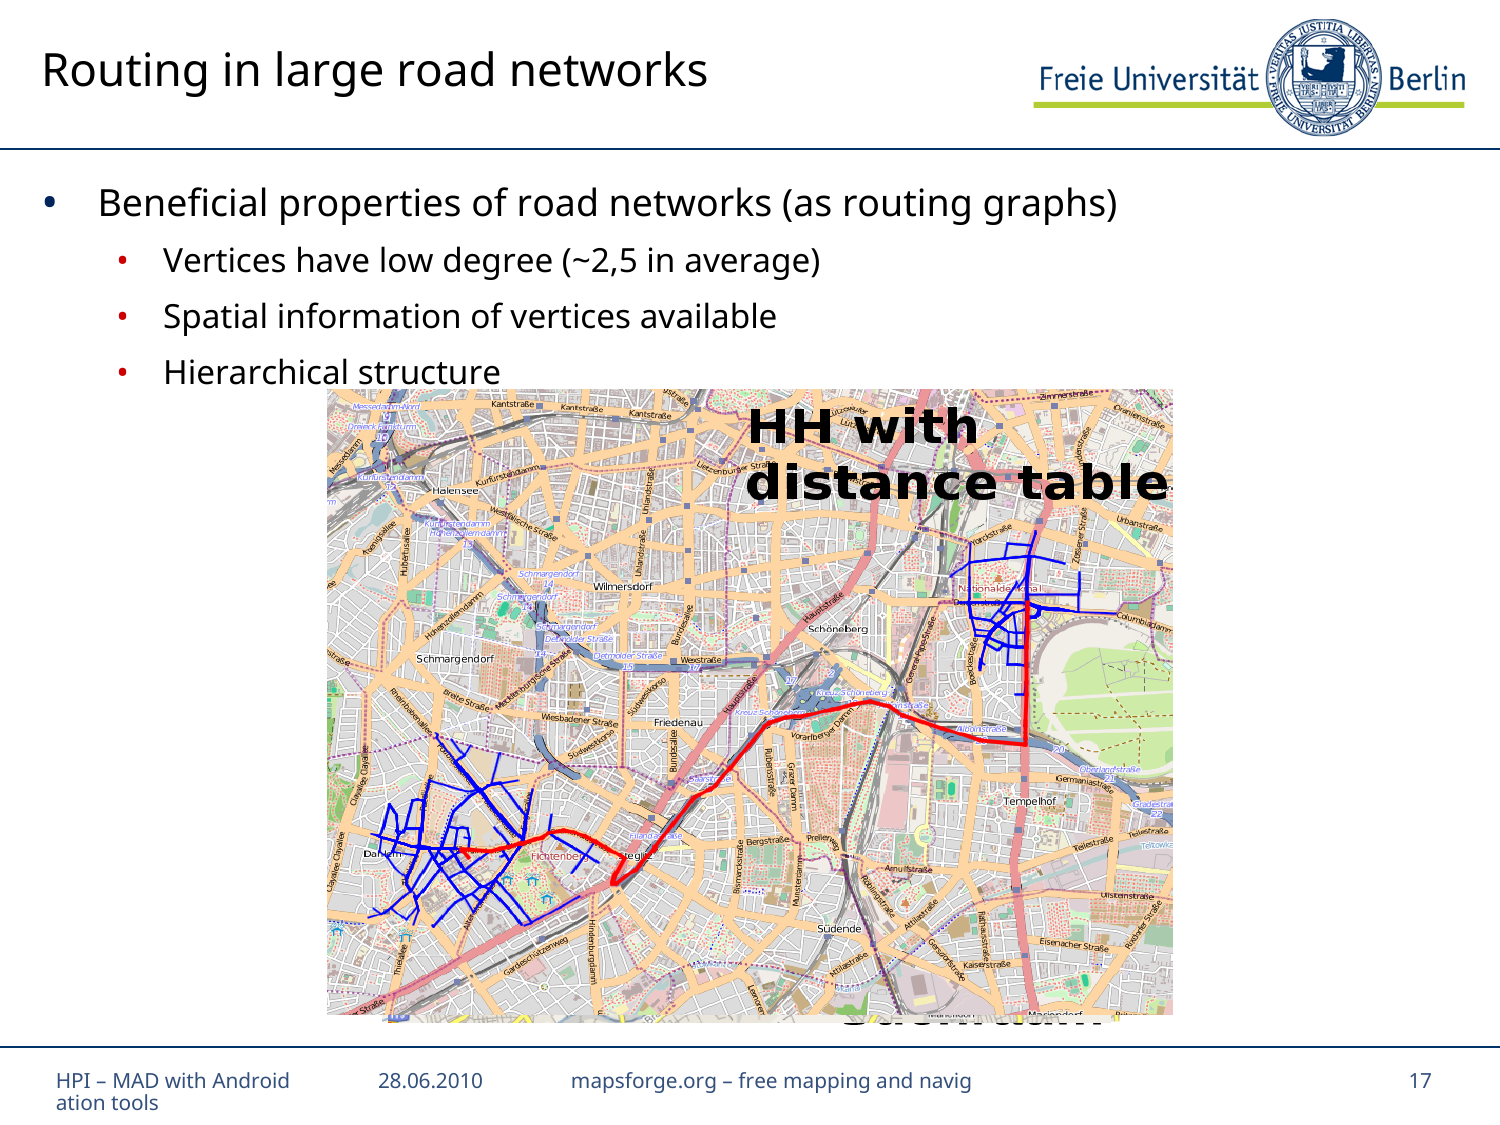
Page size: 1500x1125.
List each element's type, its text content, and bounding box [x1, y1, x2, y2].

title Routing in large road networks [41, 0, 1016, 138]
list Beneficial properties of road networks (as routing graphs) Vertices have low degree (~2,5 in average) Spatial information of vertices available Hierarchical structure [41, 175, 1448, 919]
picture [1033, 19, 1470, 137]
picture [327, 389, 1173, 1038]
